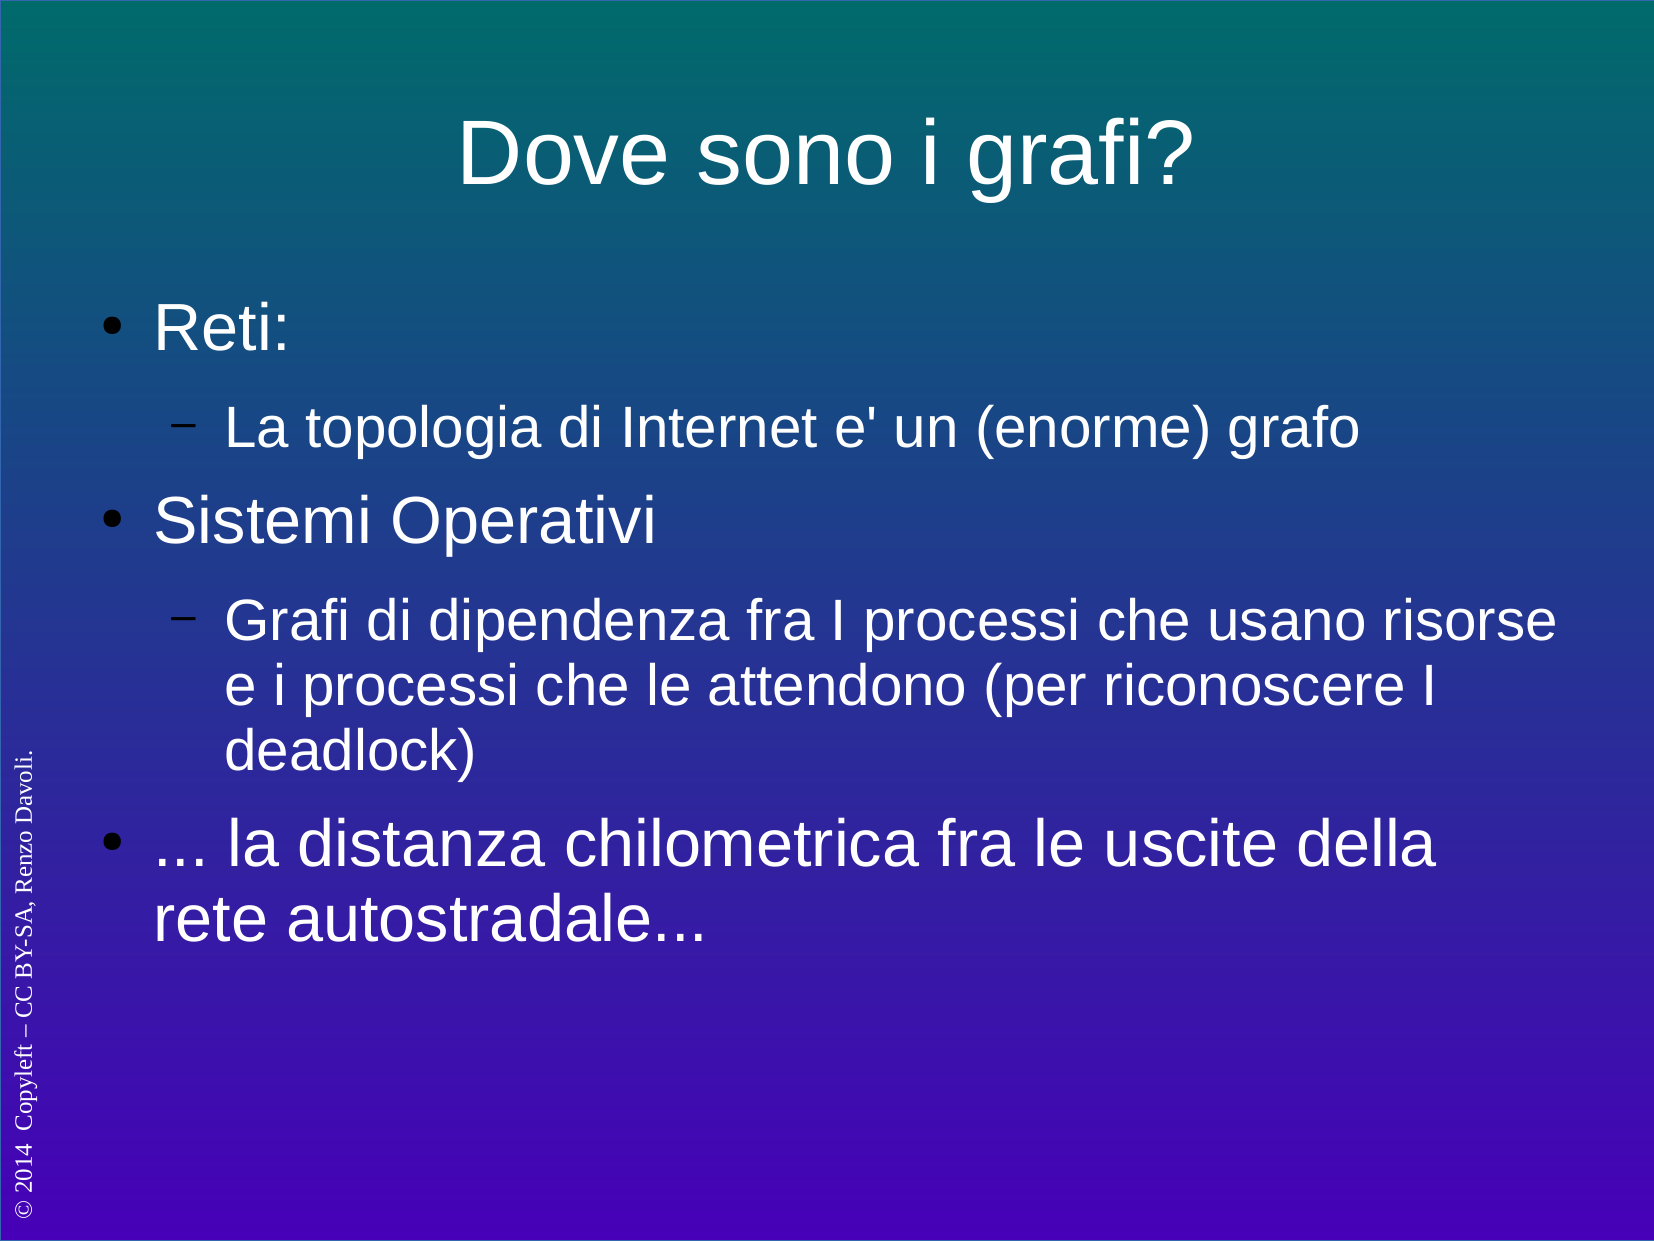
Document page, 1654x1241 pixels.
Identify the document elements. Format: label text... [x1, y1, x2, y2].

title Dove sono i grafi? [82, 49, 1571, 257]
list Reti: La topologia di Internet e' un (enorme) grafo Sistemi Operativi Grafi di dipendenza fra I processi che usano risorse e i processi che le attendono (per riconoscere I deadlock) ... la distanza chilometrica fra le uscite della rete autostradale... [82, 290, 1571, 1010]
